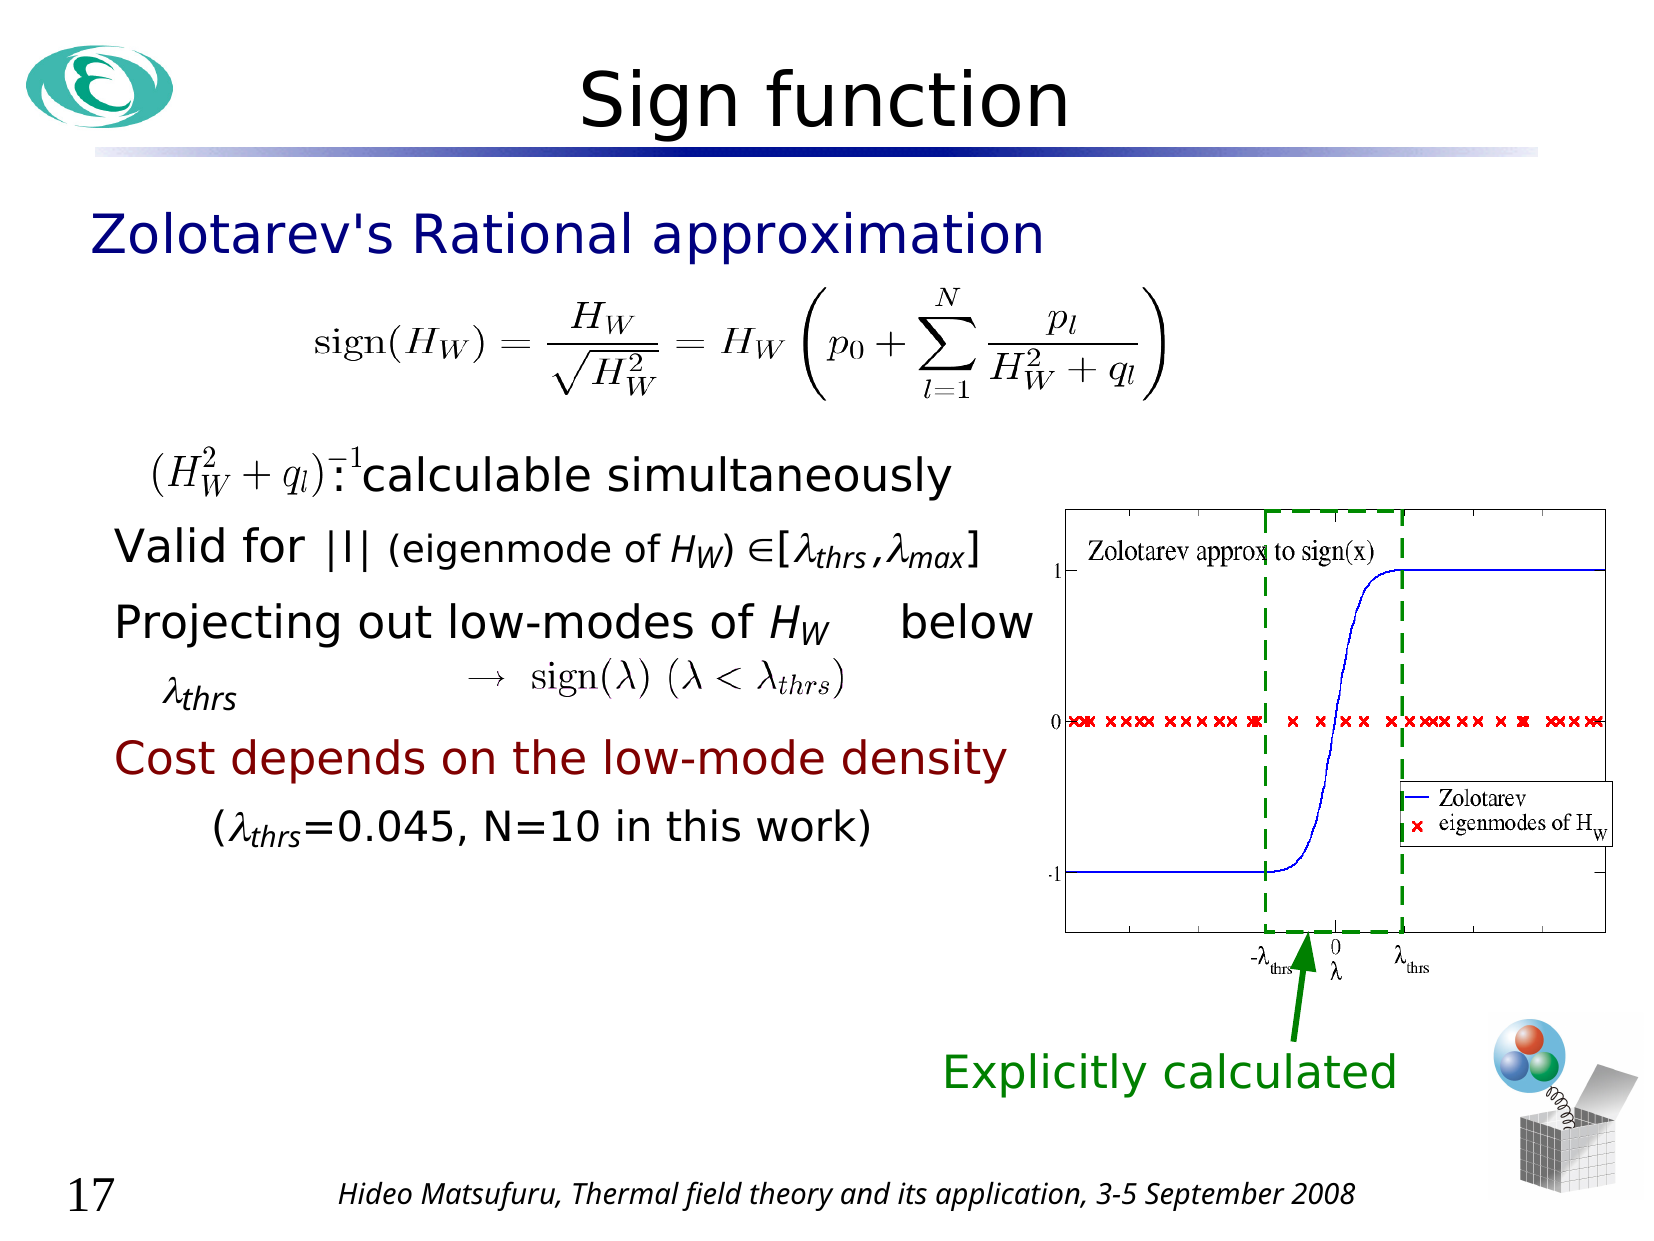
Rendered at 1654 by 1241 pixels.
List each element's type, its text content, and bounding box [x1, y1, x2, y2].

picture [468, 658, 843, 699]
picture [1049, 500, 1617, 985]
title Sign function [201, 47, 1450, 154]
picture [153, 446, 361, 499]
picture [315, 287, 1165, 401]
picture [1488, 1012, 1644, 1200]
text_box Zolotarev's Rational approximation [90, 203, 1048, 267]
list : calculable simultaneously Valid for |l| (eigenmode of HW) [lthrs ,lmax] Projecting out low-modes of HW below lthrs Cost depends on the low-mode density (lthrs=0.045, N=10 in this work) [19, 448, 1042, 1125]
text_box Explicitly calculated [941, 1045, 1400, 1100]
picture [20, 37, 179, 136]
picture [95, 147, 1538, 157]
